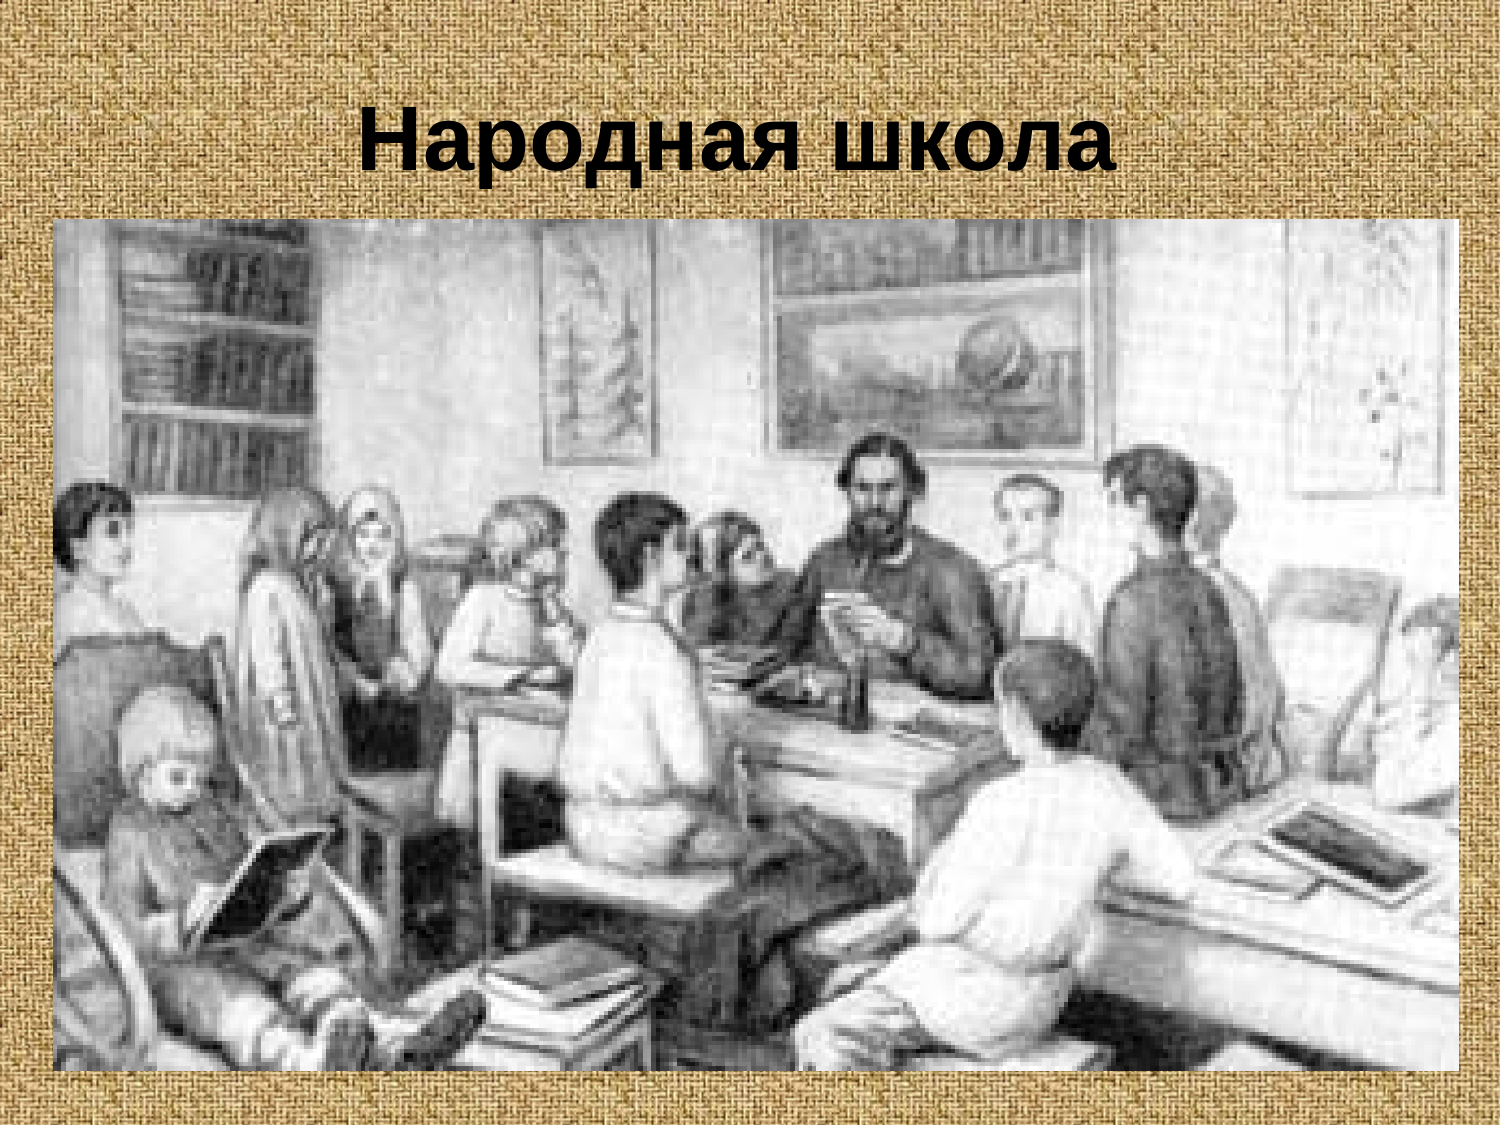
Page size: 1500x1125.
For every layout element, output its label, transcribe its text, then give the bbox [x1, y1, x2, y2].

picture [0, 0, 1500, 1125]
title Народная школа [75, 45, 1426, 219]
